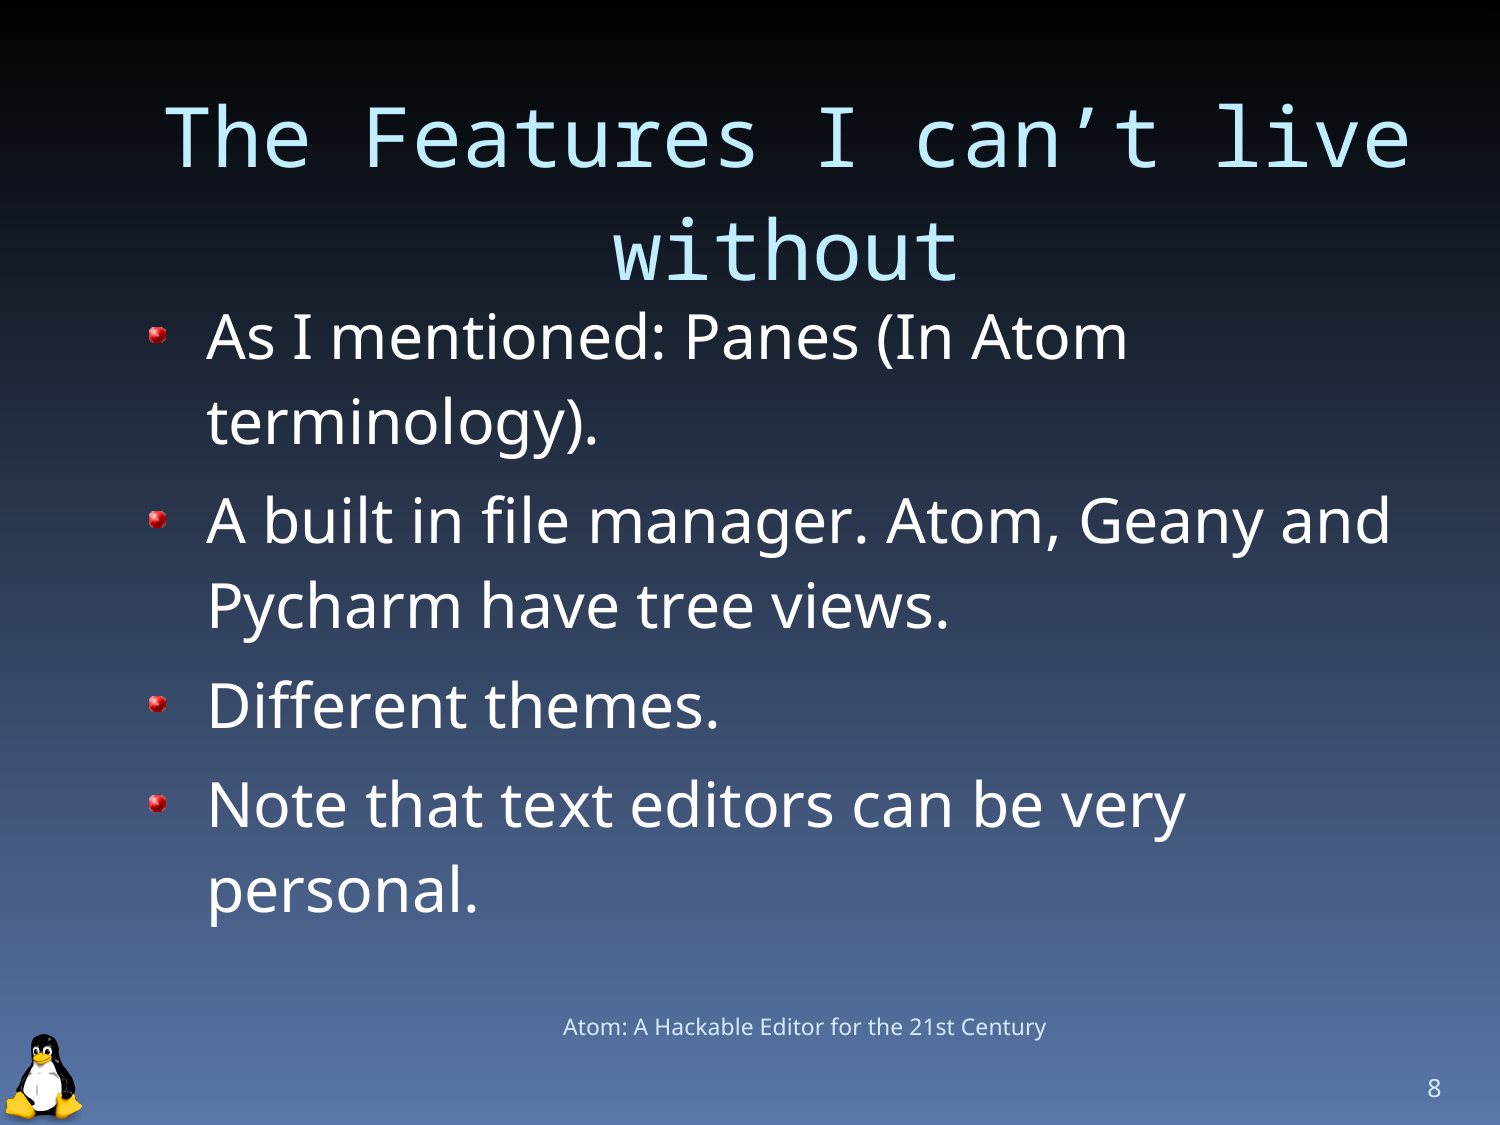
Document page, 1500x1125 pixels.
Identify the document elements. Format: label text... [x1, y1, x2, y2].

title The Features I can’t live without [149, 84, 1425, 292]
picture [0, 1034, 82, 1125]
list As I mentioned: Panes (In Atom terminology). A built in file manager. Atom, Geany and Pycharm have tree views. Different themes. Note that text editors can be very personal. [149, 292, 1425, 946]
